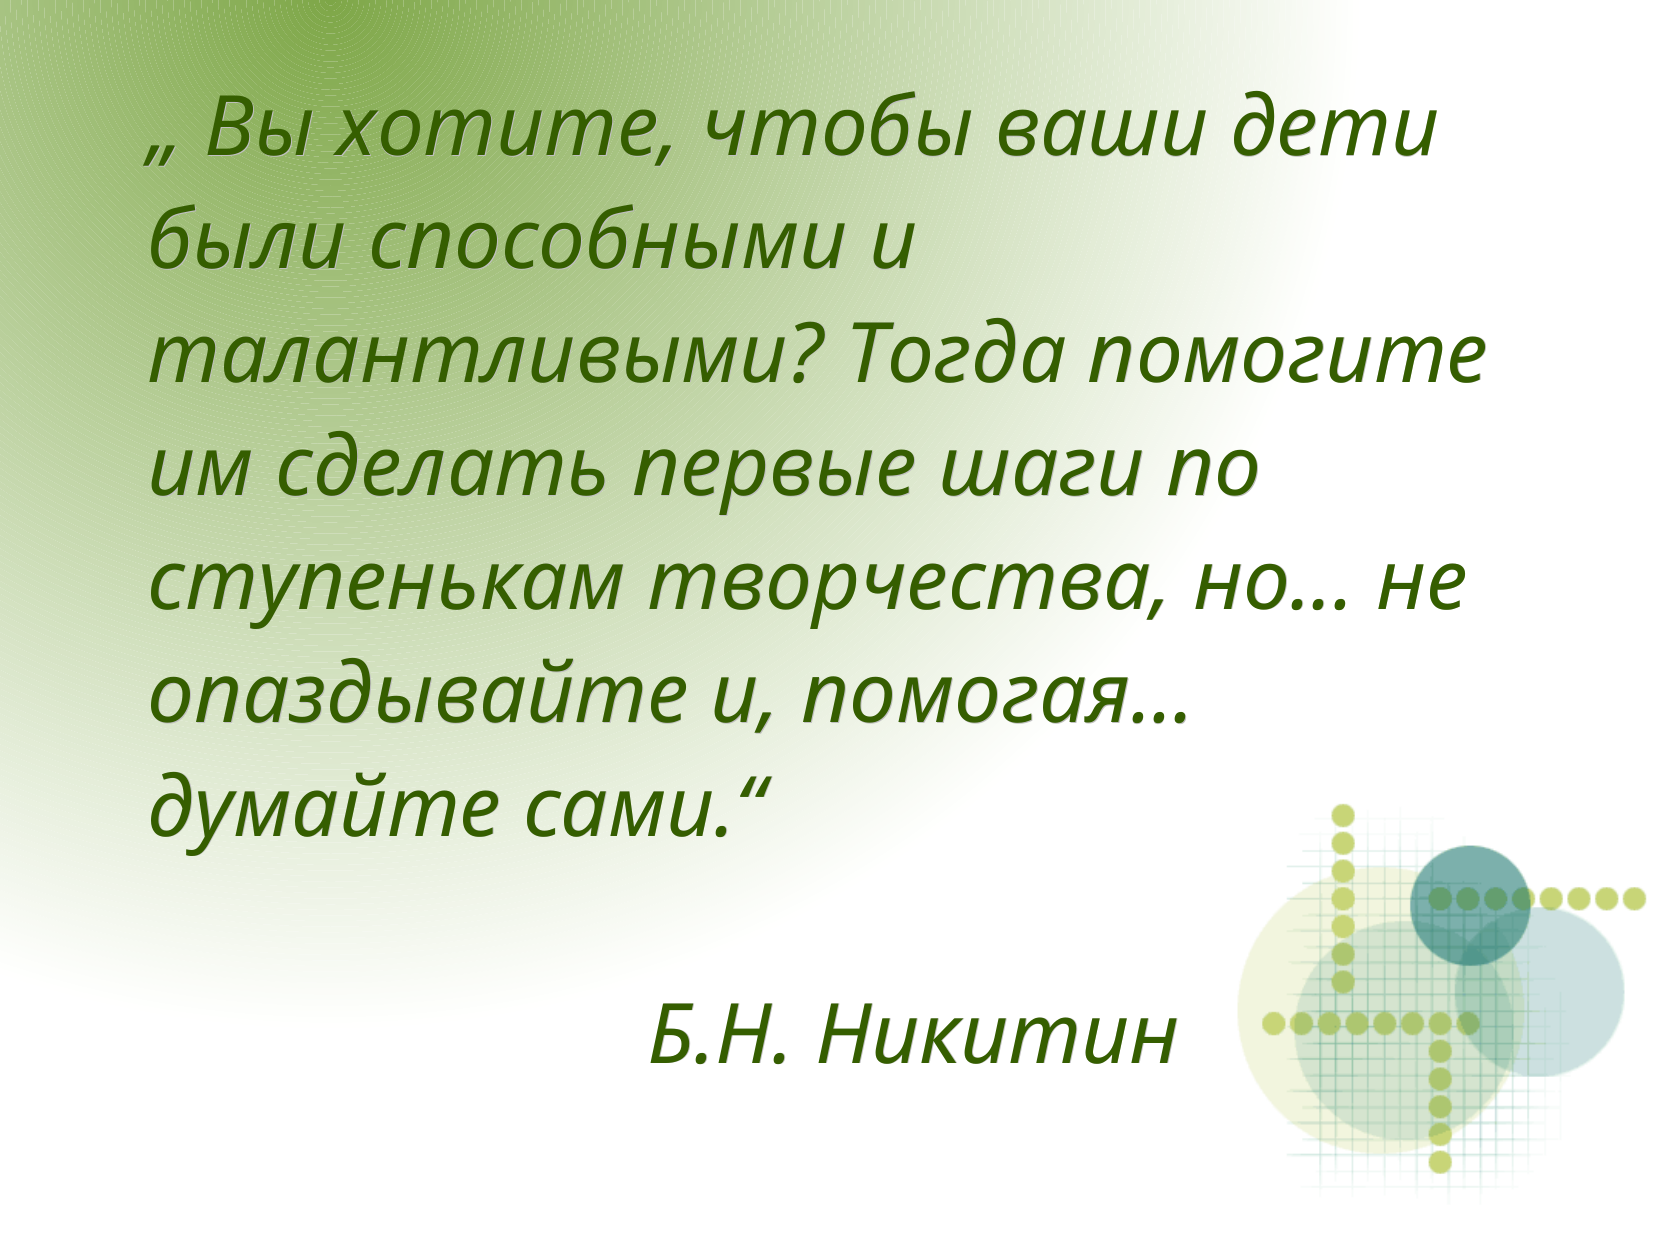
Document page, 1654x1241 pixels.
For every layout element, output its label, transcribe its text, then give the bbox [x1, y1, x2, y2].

subtitle [121, 344, 1534, 1127]
picture [1224, 792, 1654, 1211]
title „ Вы хотите, чтобы ваши дети были способными и талантливыми? Тогда помогите им сделать первые шаги по ступенькам творчества, но... не опаздывайте и, помогая... думайте сами.“ Б.Н. Никитин [147, 91, 1560, 1063]
